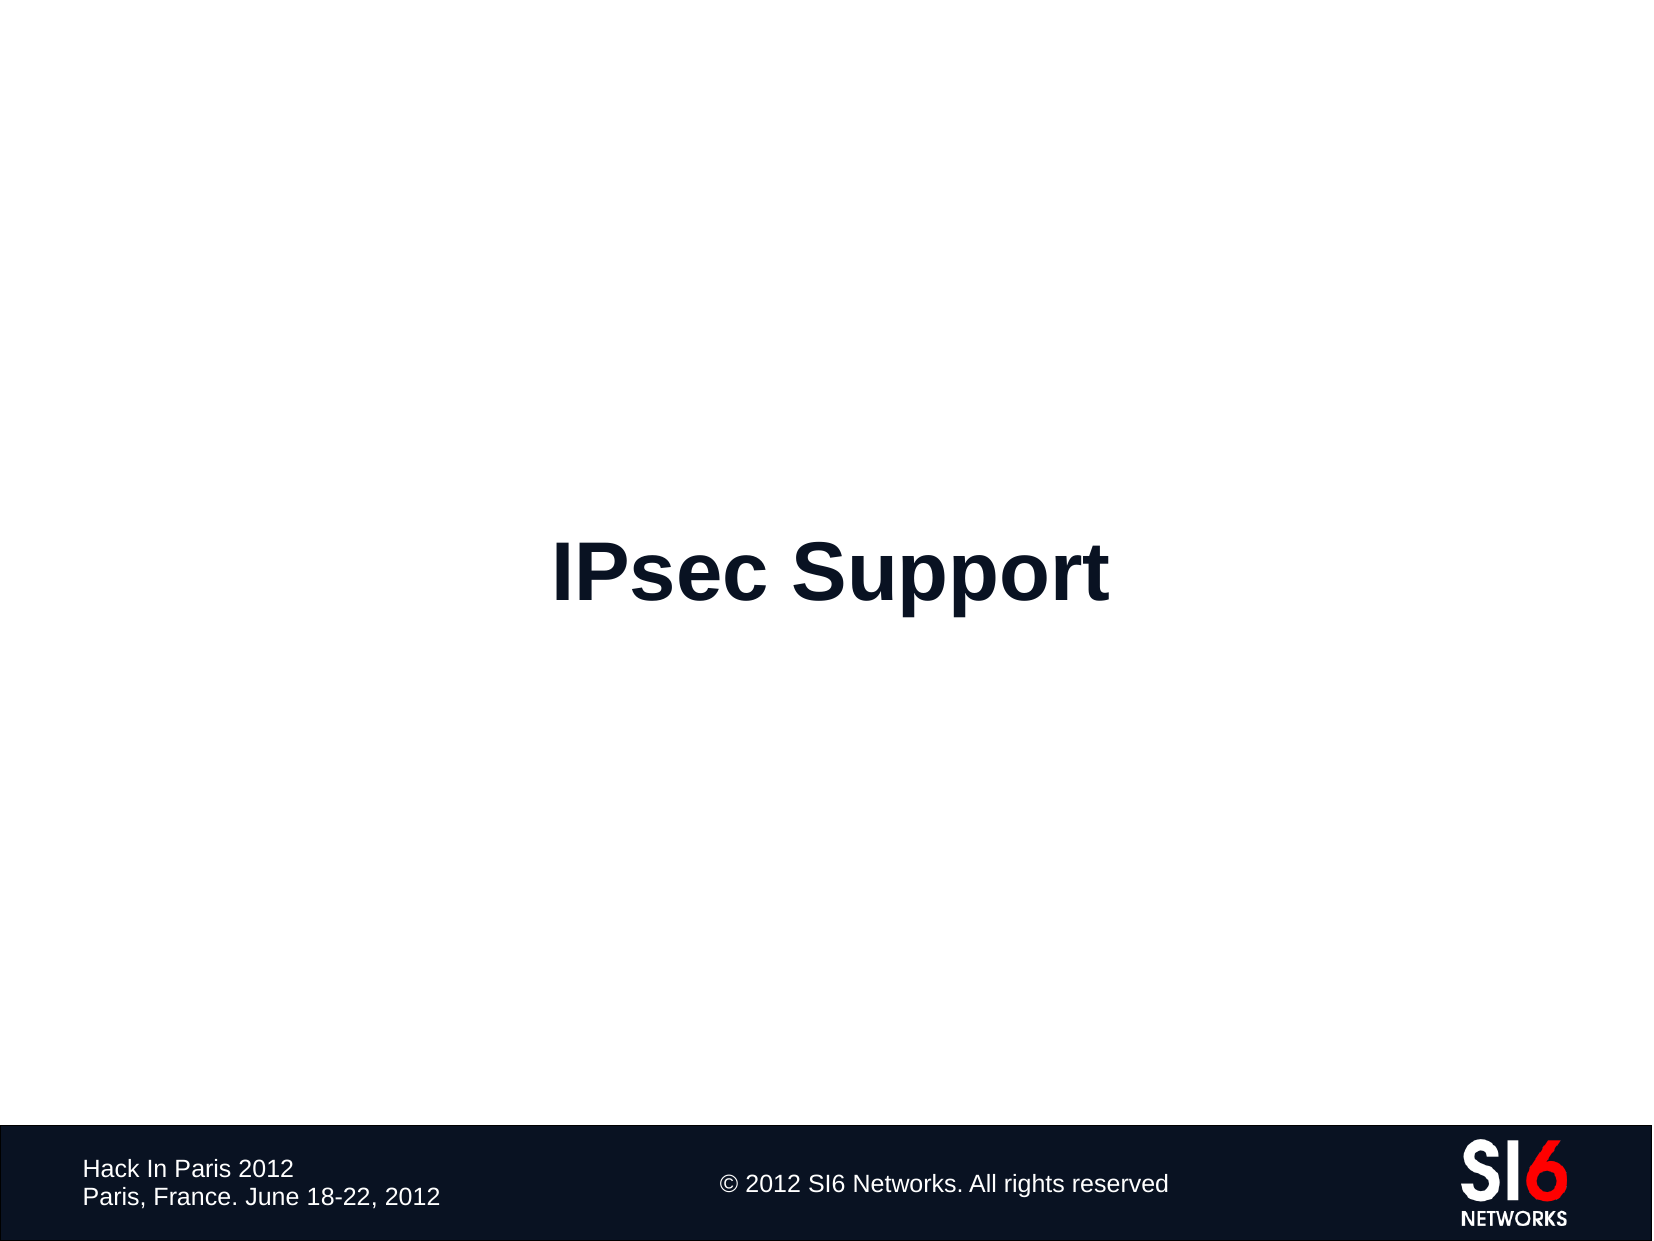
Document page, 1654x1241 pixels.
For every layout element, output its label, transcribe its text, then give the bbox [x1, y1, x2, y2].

title IPsec Support [86, 467, 1576, 676]
picture [1461, 1139, 1567, 1226]
